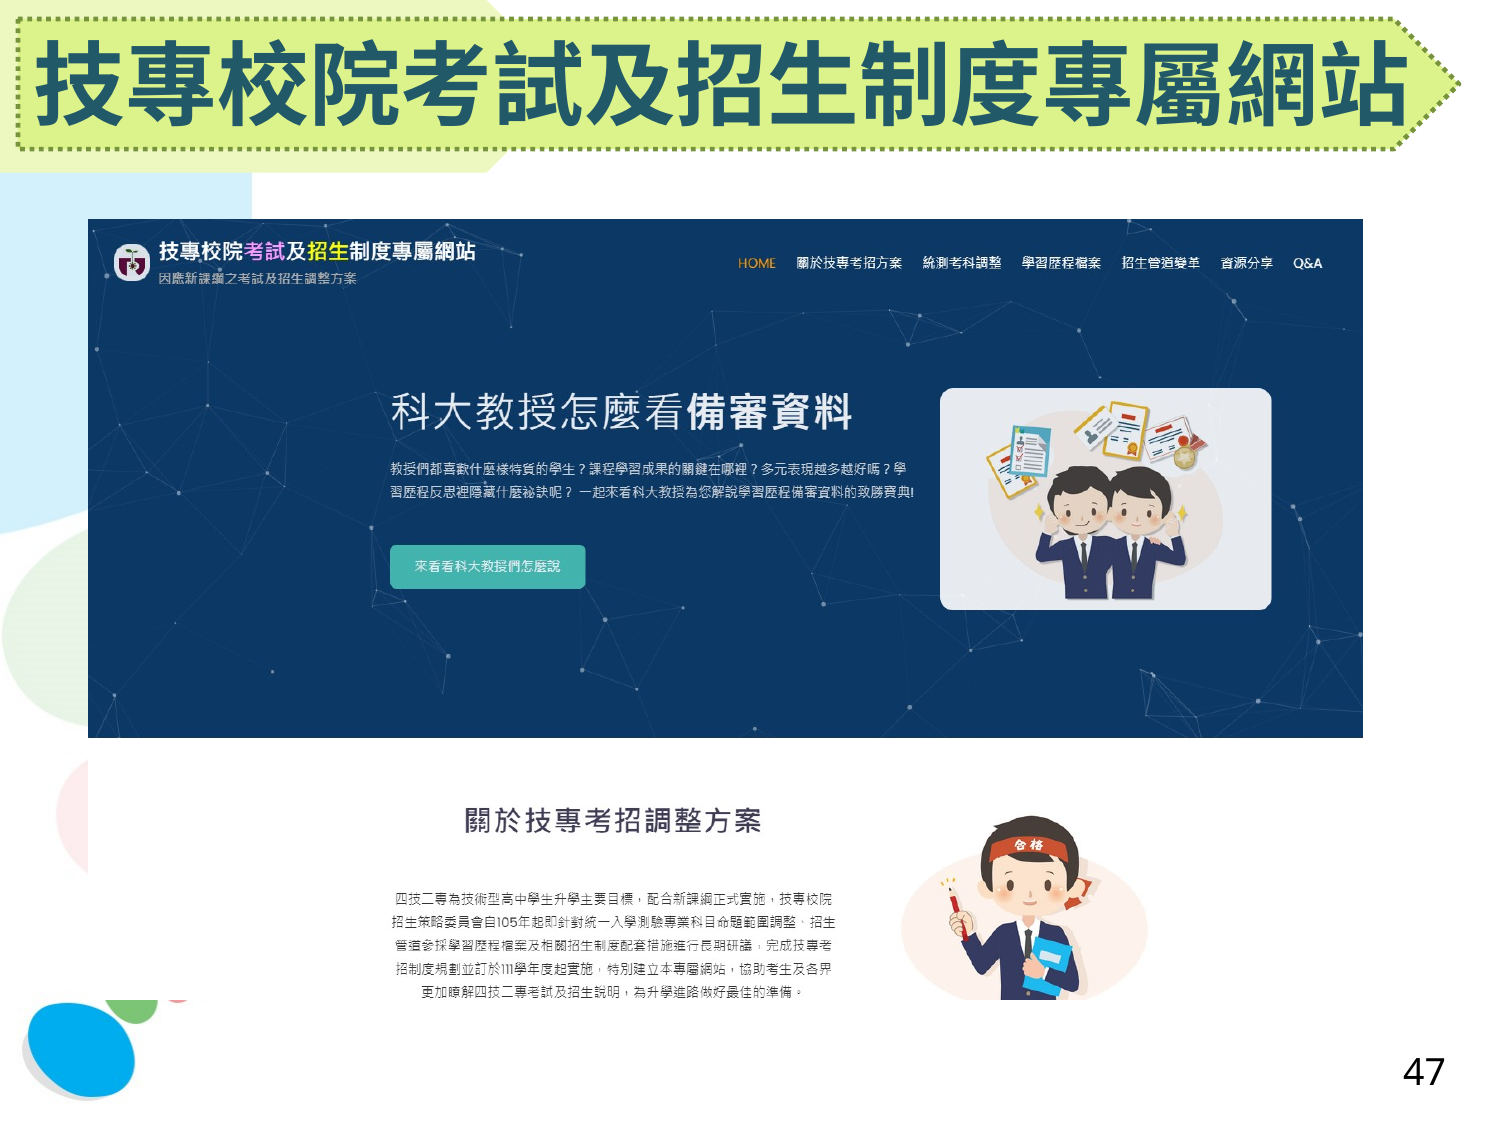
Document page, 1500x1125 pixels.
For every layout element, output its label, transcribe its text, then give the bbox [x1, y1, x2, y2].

text_box [1413, 39, 1458, 128]
picture [0, 173, 1363, 1104]
title 技專校院考試及招生制度專屬網站 [31, 24, 1413, 139]
text_box 47 [1396, 1055, 1451, 1102]
text_box [0, 0, 1405, 173]
